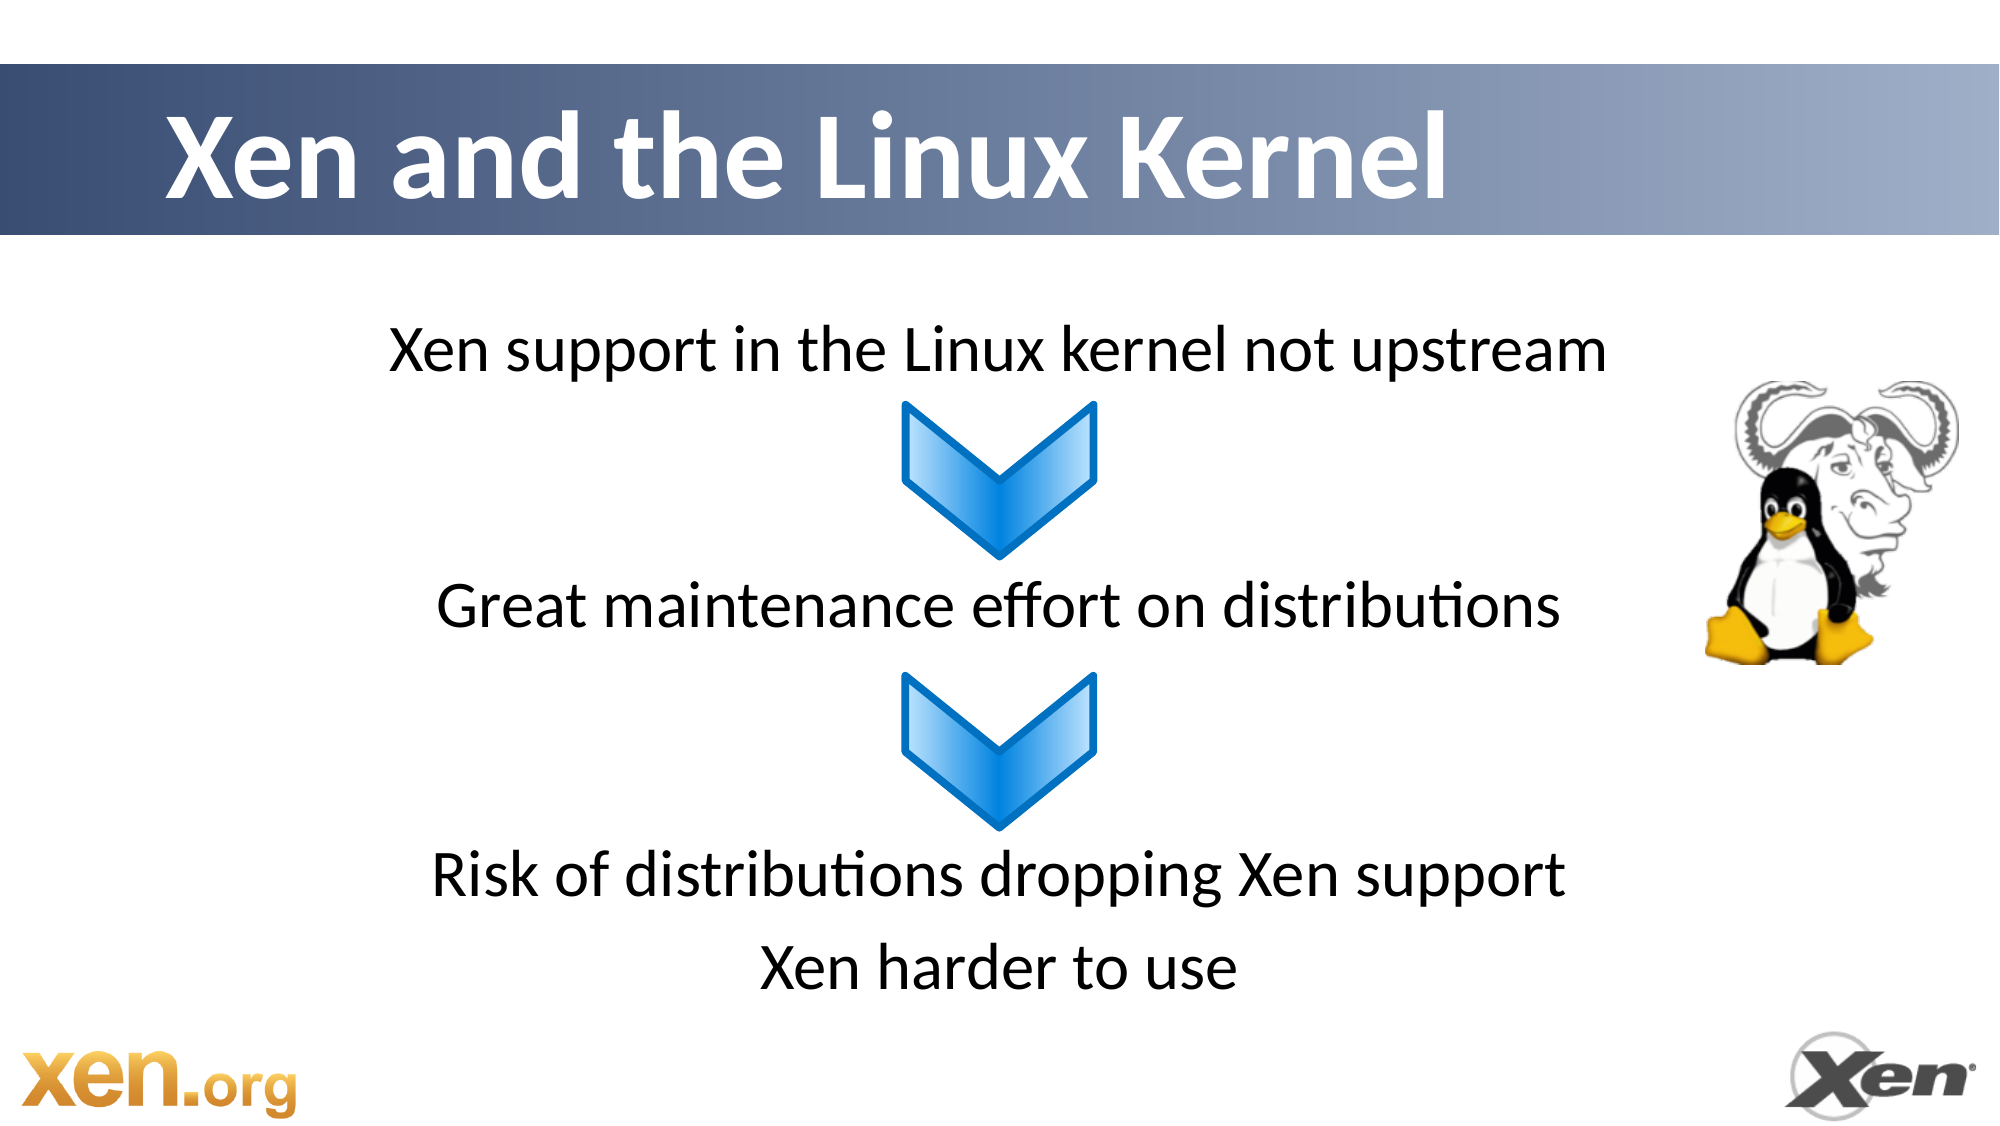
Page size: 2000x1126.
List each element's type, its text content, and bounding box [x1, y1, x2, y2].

title Xen and the Linux Kernel [150, 54, 1850, 243]
list Xen support in the Linux kernel not upstream Great maintenance effort on distributions Risk of distributions dropping Xen support Xen harder to use [149, 296, 1850, 1047]
text_box [905, 675, 1094, 828]
picture [19, 1051, 303, 1123]
picture [1705, 381, 1959, 665]
text_box [905, 404, 1094, 557]
table_cell Dom0 OS: CentOS, Debian, Fedora, NetBSD, OpenSuse, RHEL 5.x, Solaris 11, … [1779, 1030, 1989, 1126]
